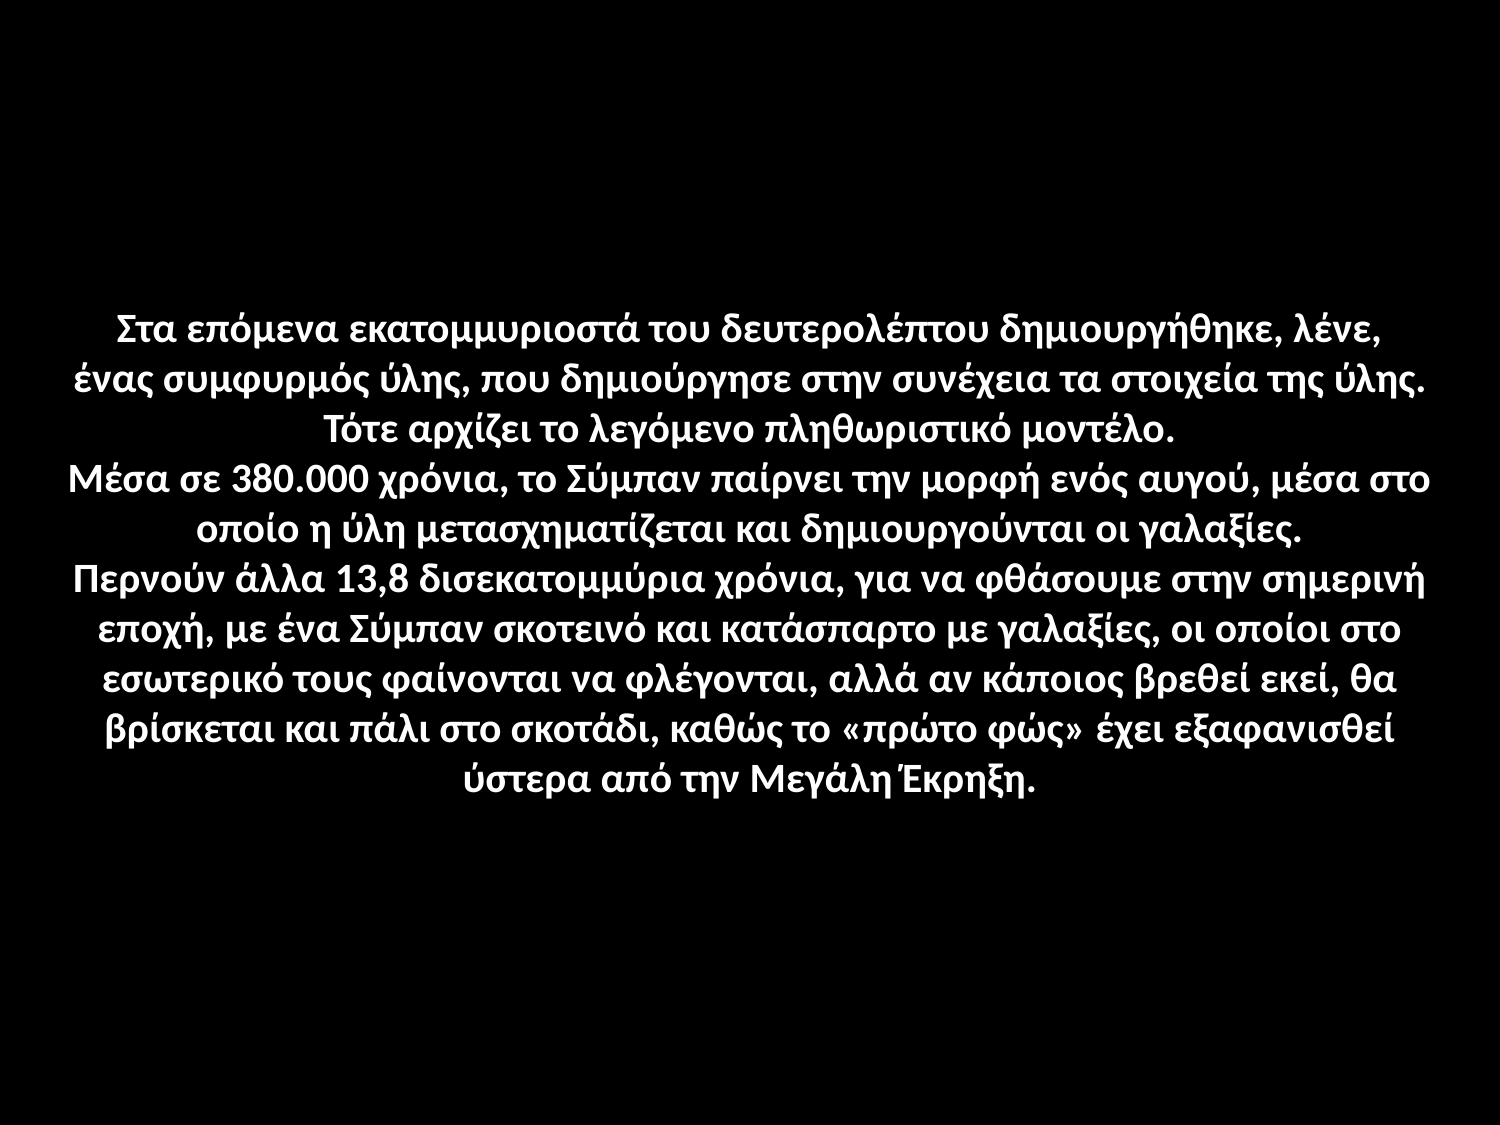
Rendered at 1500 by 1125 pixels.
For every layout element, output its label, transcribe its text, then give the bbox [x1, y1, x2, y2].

text_box Στα επόμενα εκατομμυριοστά του δευτερολέπτου δημιουργήθηκε, λένε, ένας συμφυρμός ύλης, που δημιούργησε στην συνέχεια τα στοιχεία της ύλης. Τότε αρχίζει το λεγόμενο πληθωριστικό μοντέλο. Μέσα σε 380.000 χρόνια, το Σύμπαν παίρνει την μορφή ενός αυγού, μέσα στο οποίο η ύλη μετασχηματίζεται και δημιουργούνται οι γαλαξίες. Περνούν άλλα 13,8 δισεκατομμύρια χρόνια, για να φθάσουμε στην σημερινή εποχή, με ένα Σύμπαν σκοτεινό και κατάσπαρτο με γαλαξίες, οι οποίοι στο εσωτερικό τους φαίνονται να φλέγονται, αλλά αν κάποιος βρεθεί εκεί, θα βρίσκεται και πάλι στο σκοτάδι, καθώς το «πρώτο φώς» έχει εξαφανισθεί ύστερα από την Μεγάλη Έκρηξη. [35, 292, 1465, 808]
